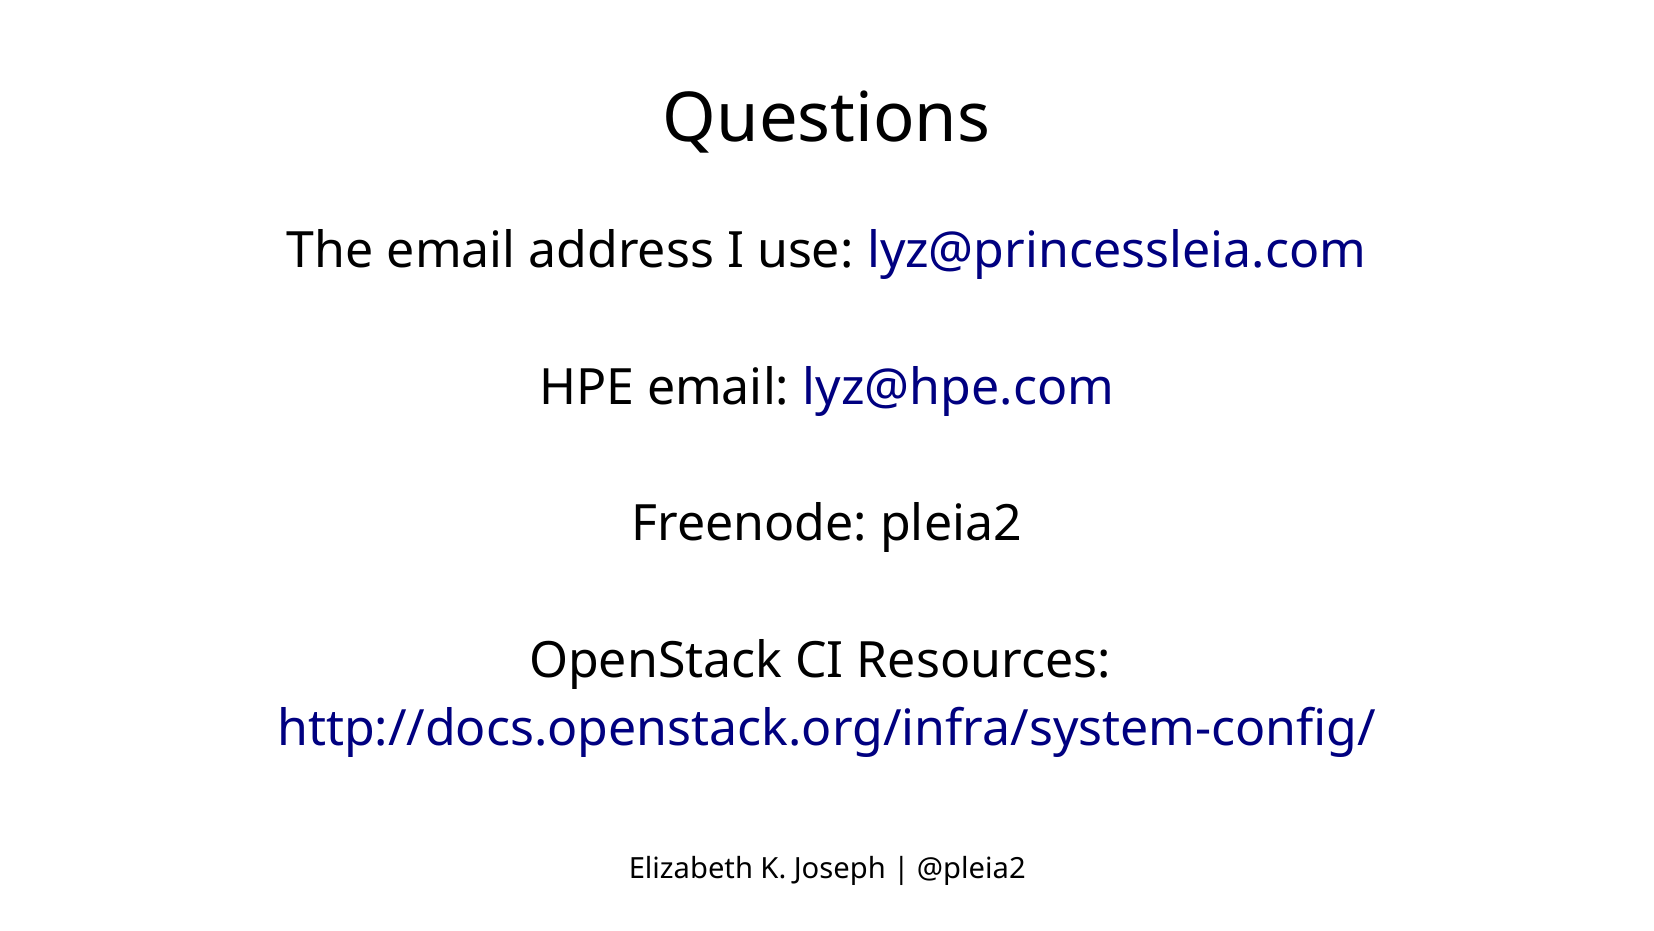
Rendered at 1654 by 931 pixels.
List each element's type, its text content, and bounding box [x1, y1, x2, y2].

subtitle The email address I use: lyz@princessleia.com HPE email: lyz@hpe.com Freenode: pleia2 OpenStack CI Resources: http://docs.openstack.org/infra/system-config/ [82, 217, 1571, 758]
title Questions [82, 37, 1571, 193]
